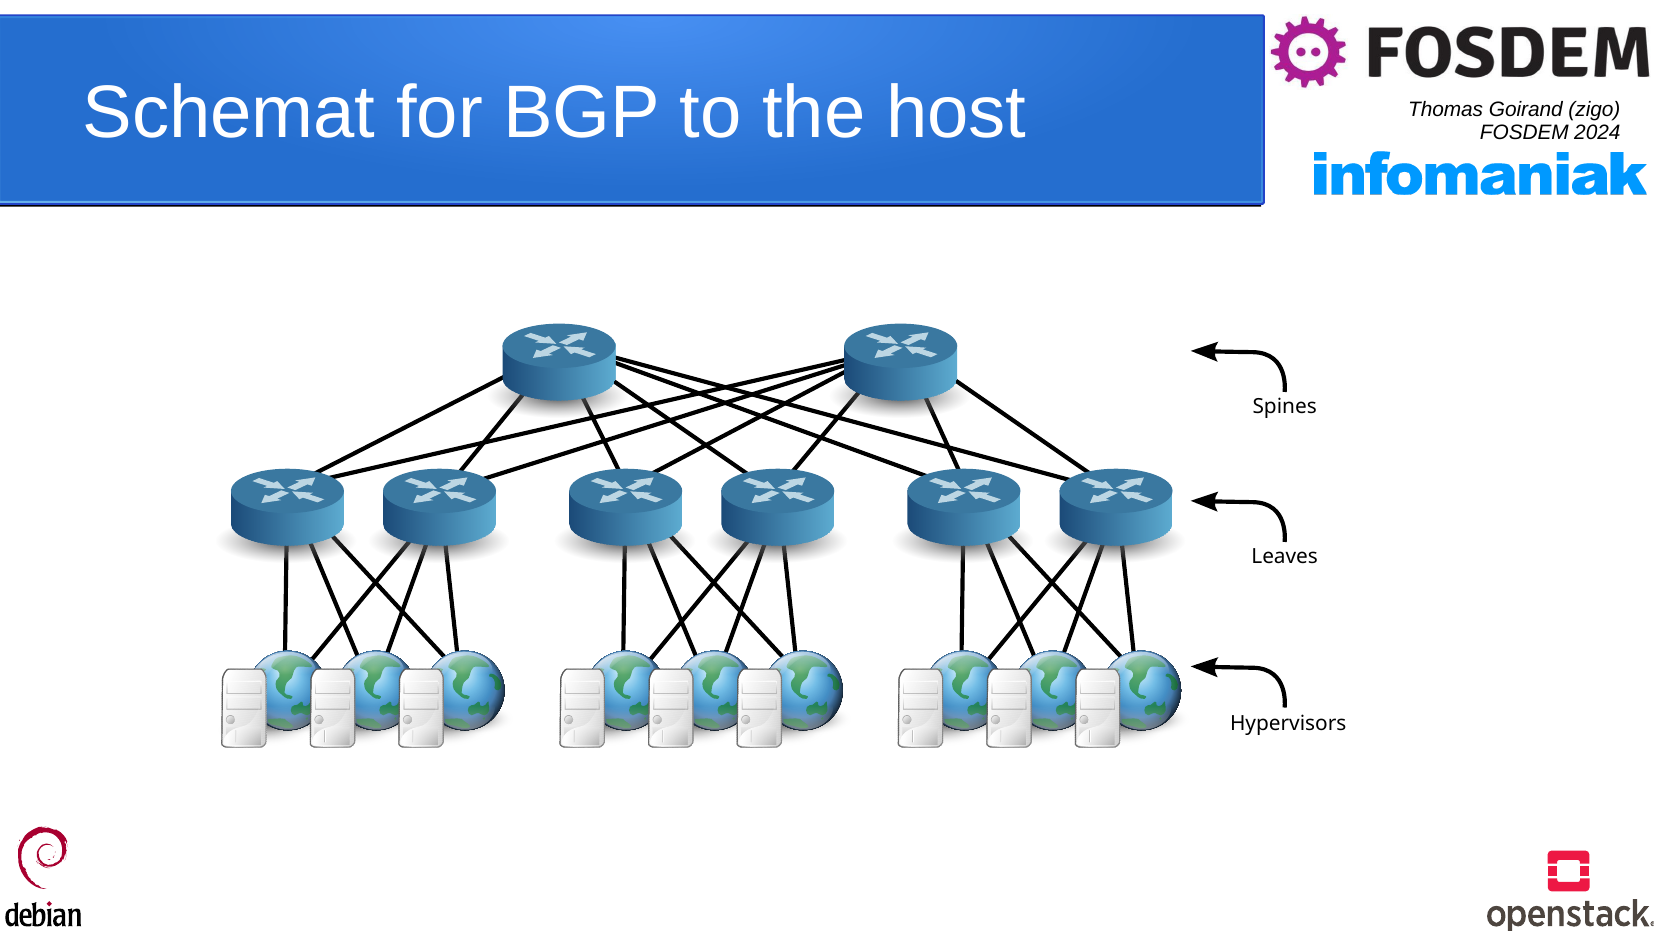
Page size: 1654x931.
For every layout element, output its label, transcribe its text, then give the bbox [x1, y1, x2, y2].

title Schemat for BGP to the host [82, 35, 1235, 189]
picture [199, 315, 1366, 767]
picture [1314, 151, 1647, 195]
picture [1269, 14, 1651, 90]
